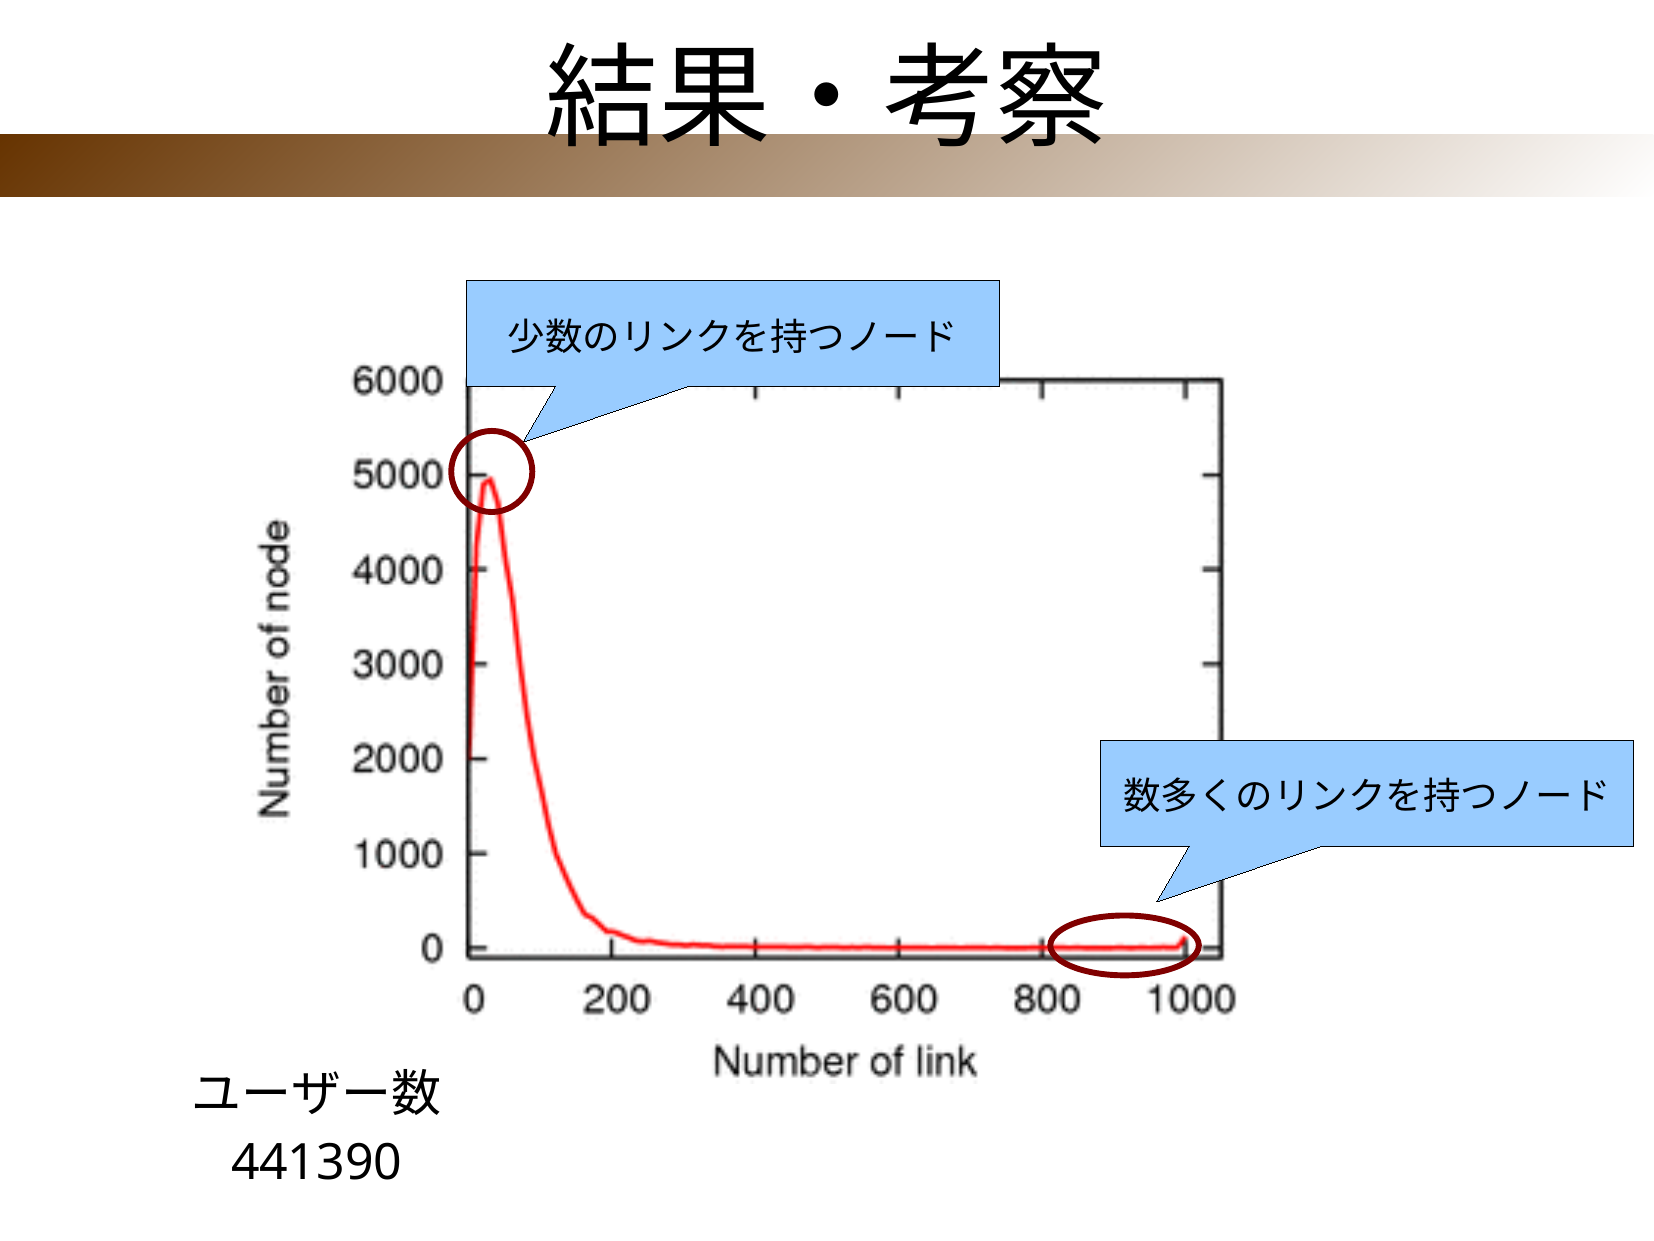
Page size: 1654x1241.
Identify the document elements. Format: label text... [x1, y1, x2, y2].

picture [455, 434, 529, 508]
text_box ユーザー数 441390 [176, 1046, 457, 1169]
text_box [0, 134, 1654, 197]
picture [235, 331, 1292, 1084]
text_box 結果・考察 [88, 0, 1565, 148]
text_box 数多くのリンクを持つノード [1100, 740, 1634, 902]
text_box 少数のリンクを持つノード [466, 280, 1000, 442]
